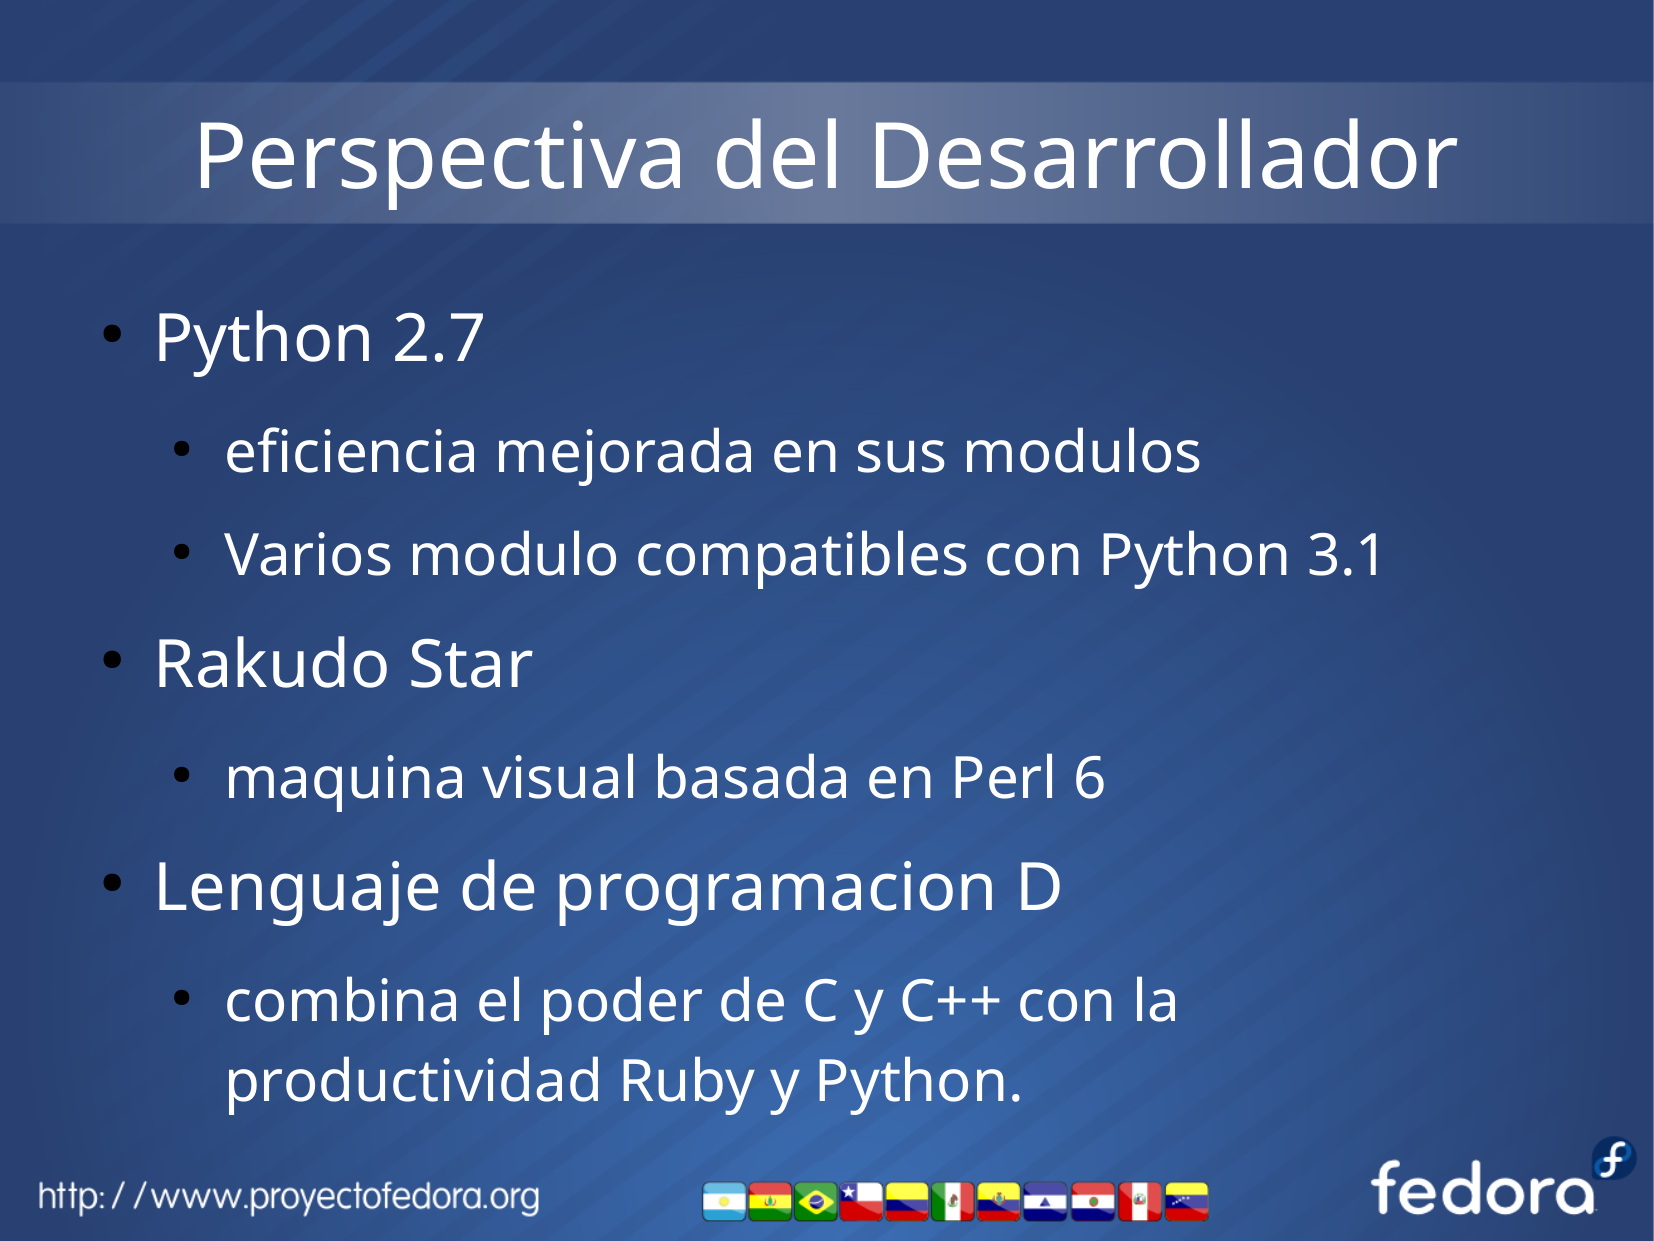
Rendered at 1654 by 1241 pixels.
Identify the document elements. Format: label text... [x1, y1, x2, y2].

title Perspectiva del Desarrollador [82, 56, 1571, 250]
picture [0, 0, 1654, 1241]
list Python 2.7 eficiencia mejorada en sus modulos Varios modulo compatibles con Python 3.1 Rakudo Star maquina visual basada en Perl 6 Lenguaje de programacion D combina el poder de C y C++ con la productividad Ruby y Python. [82, 290, 1571, 1094]
